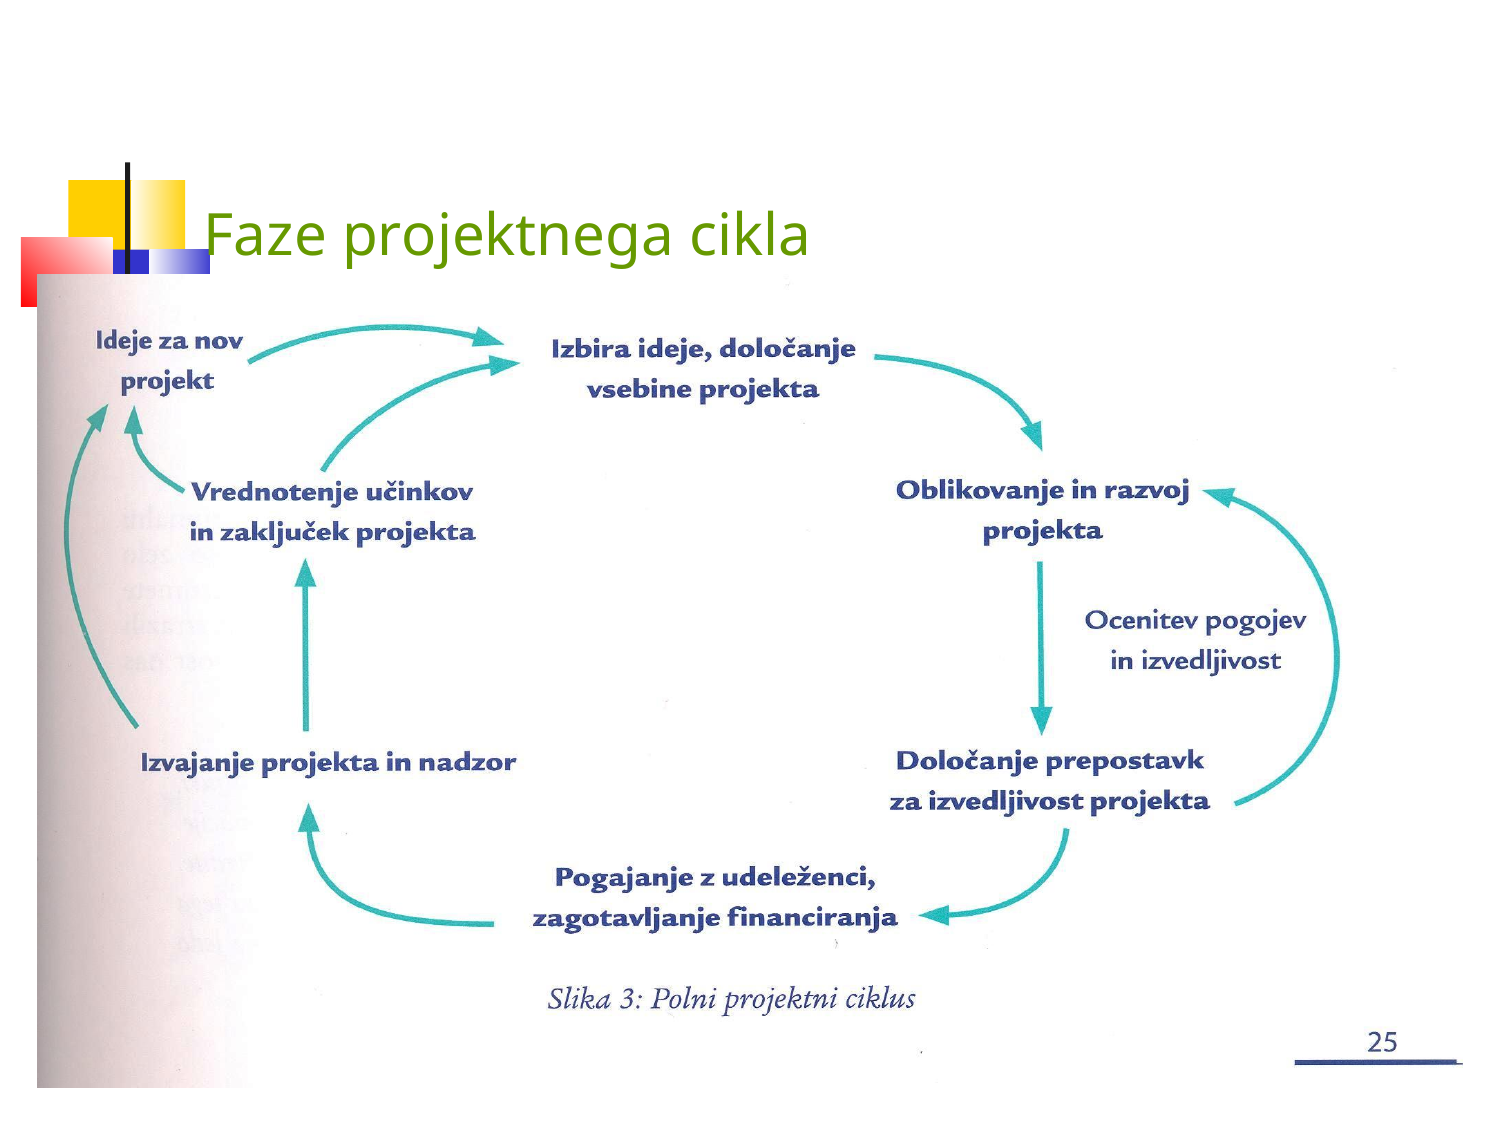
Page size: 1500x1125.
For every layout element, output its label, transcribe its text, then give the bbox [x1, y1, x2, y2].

picture [37, 274, 1463, 1088]
title Faze projektnega cikla [188, 35, 1468, 276]
